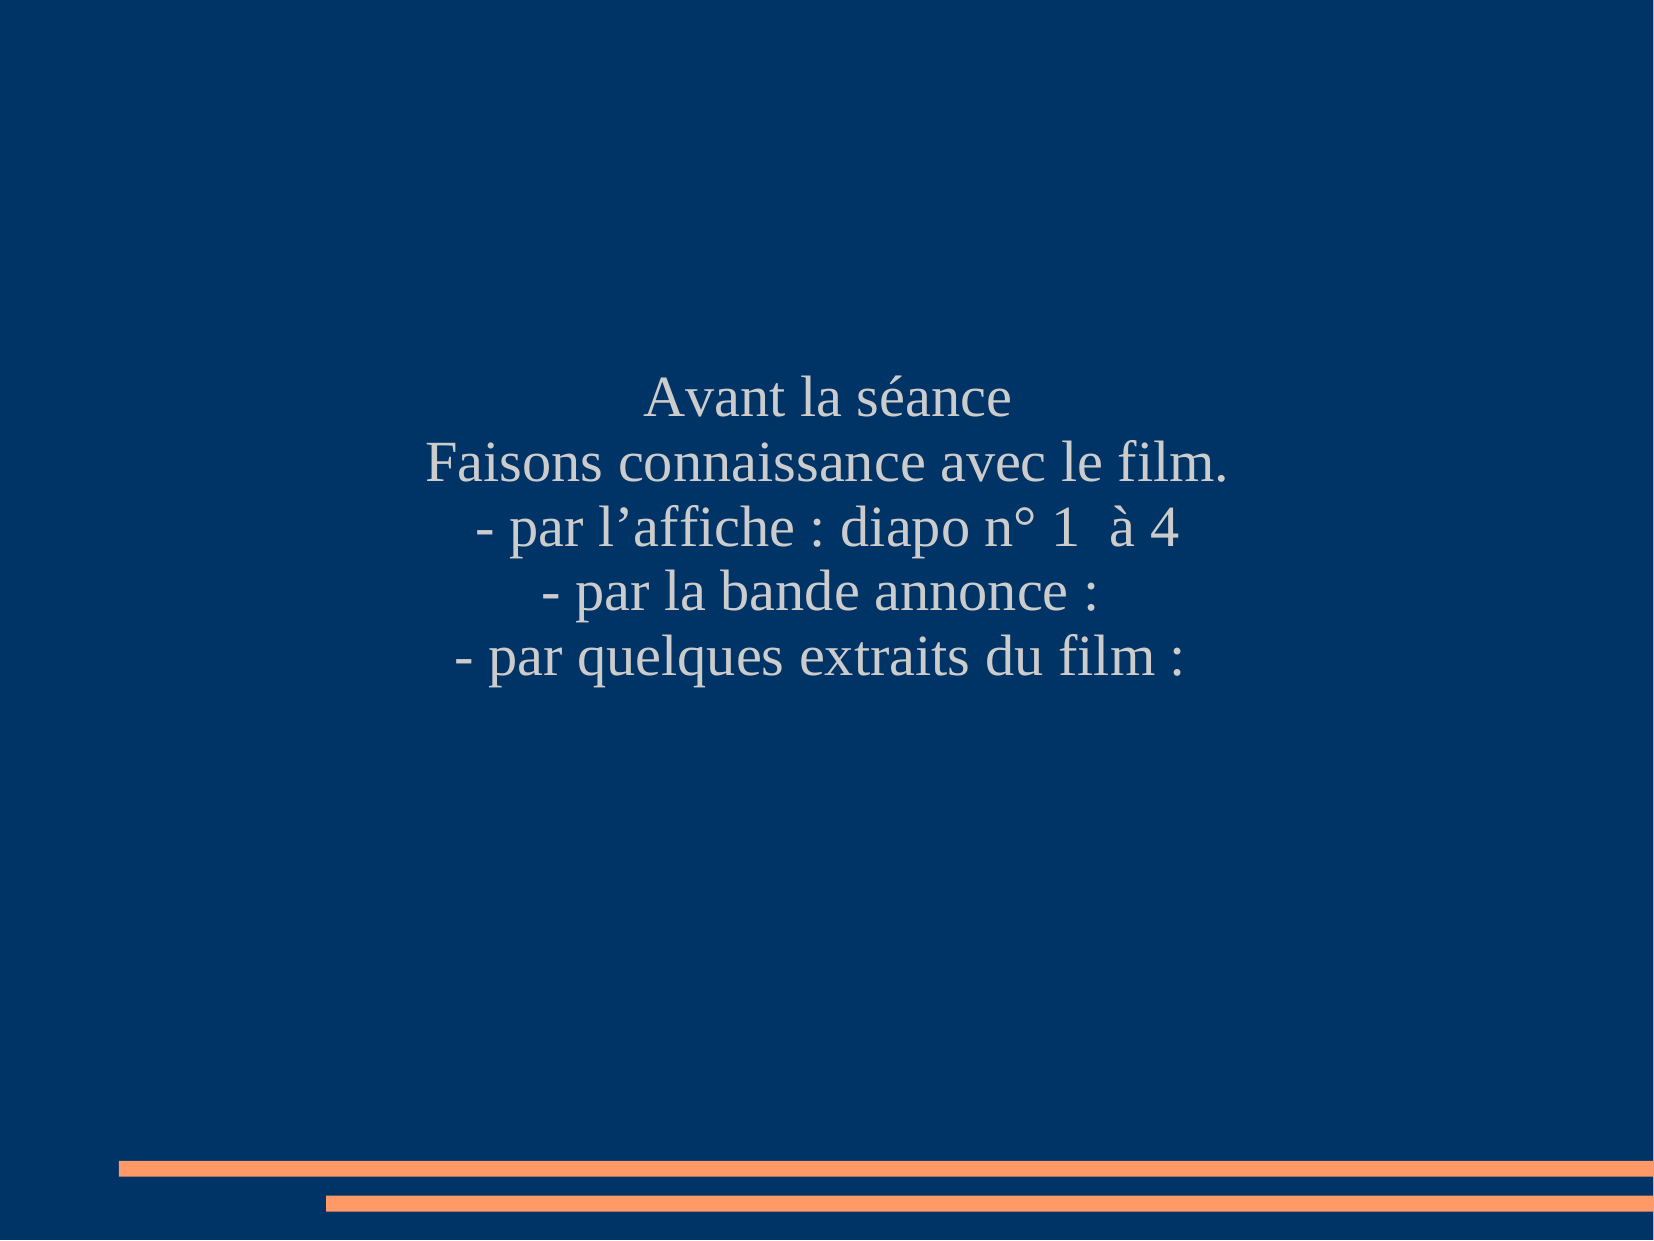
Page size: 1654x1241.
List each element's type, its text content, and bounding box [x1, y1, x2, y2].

subtitle Avant la séance Faisons connaissance avec le film. - par l’affiche : diapo n° 1 à 4 - par la bande annonce : - par quelques extraits du film : [121, 46, 1534, 1007]
